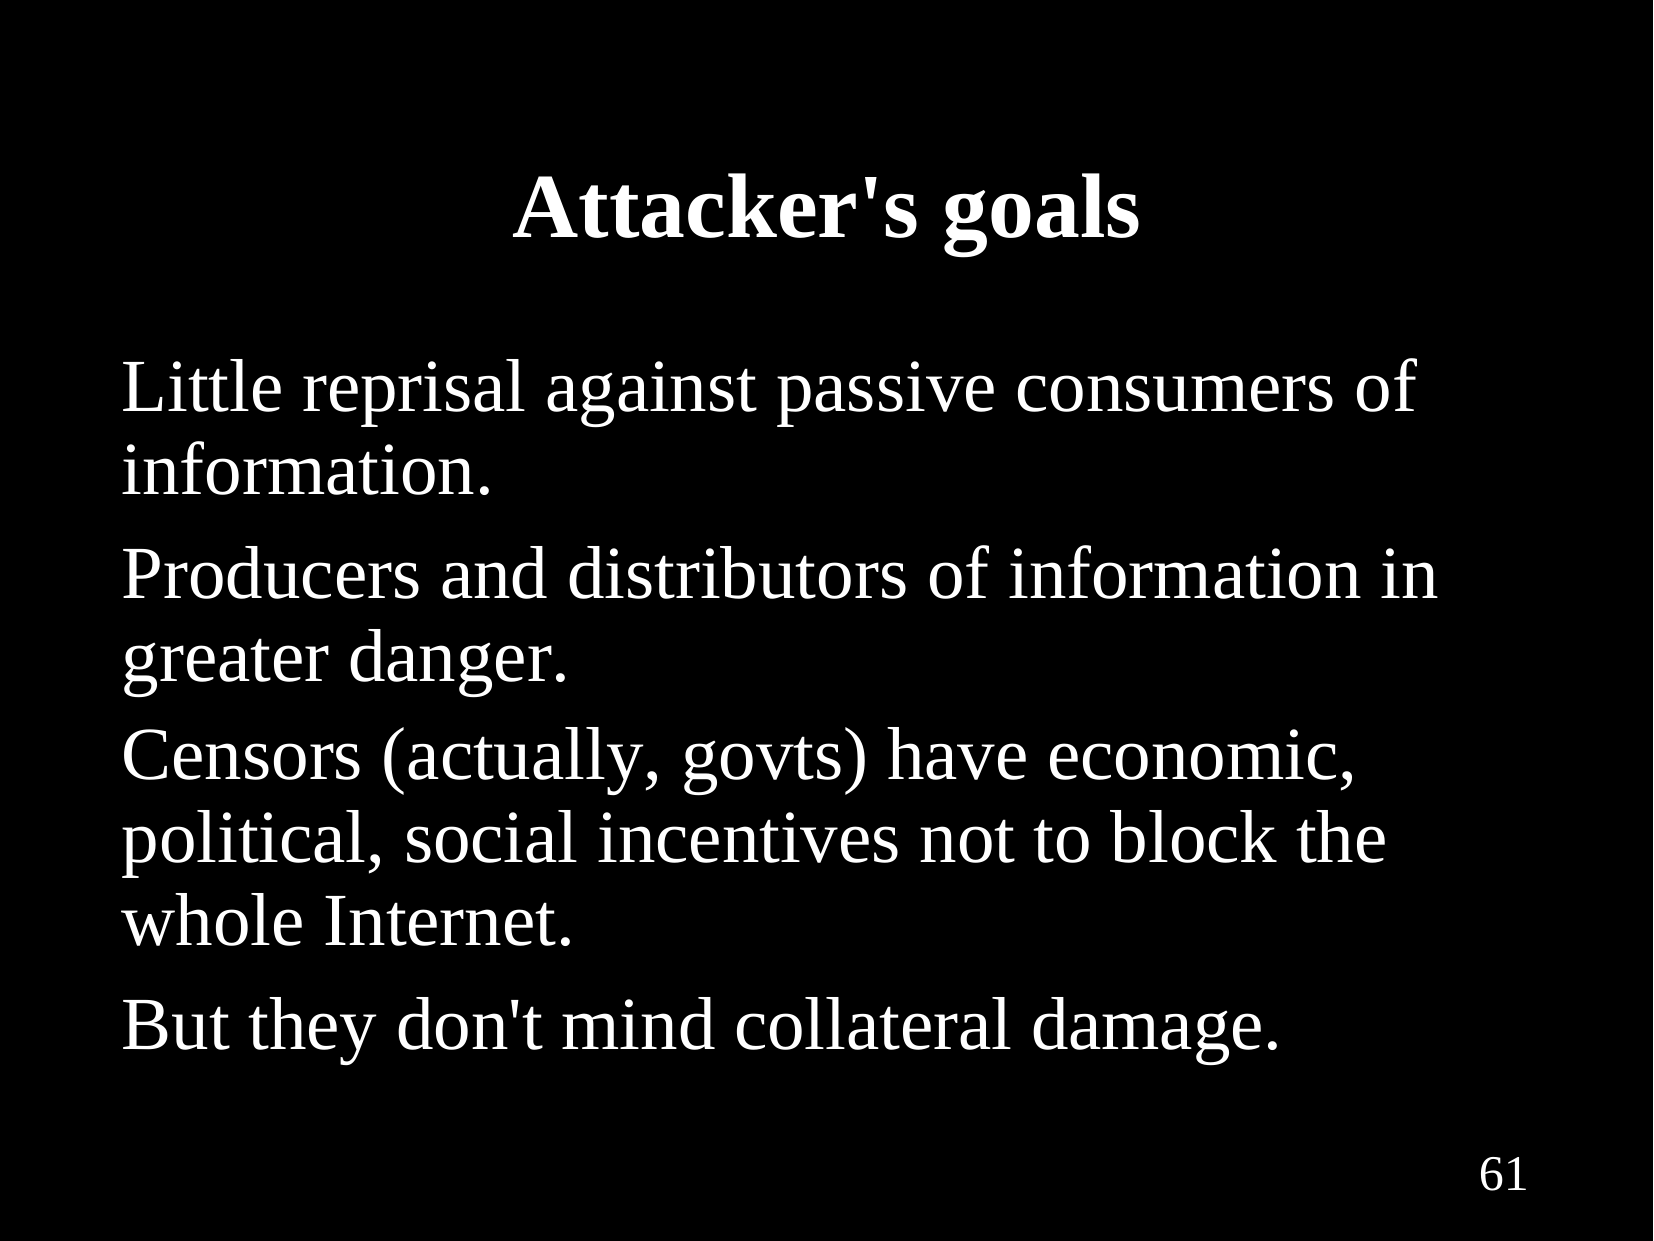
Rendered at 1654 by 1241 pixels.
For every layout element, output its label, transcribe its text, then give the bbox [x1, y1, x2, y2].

list Little reprisal against passive consumers of information. Producers and distributors of information in greater danger. Censors (actually, govts) have economic, political, social incentives not to block the whole Internet. But they don't mind collateral damage. [121, 344, 1534, 1136]
title Attacker's goals [121, 103, 1534, 311]
